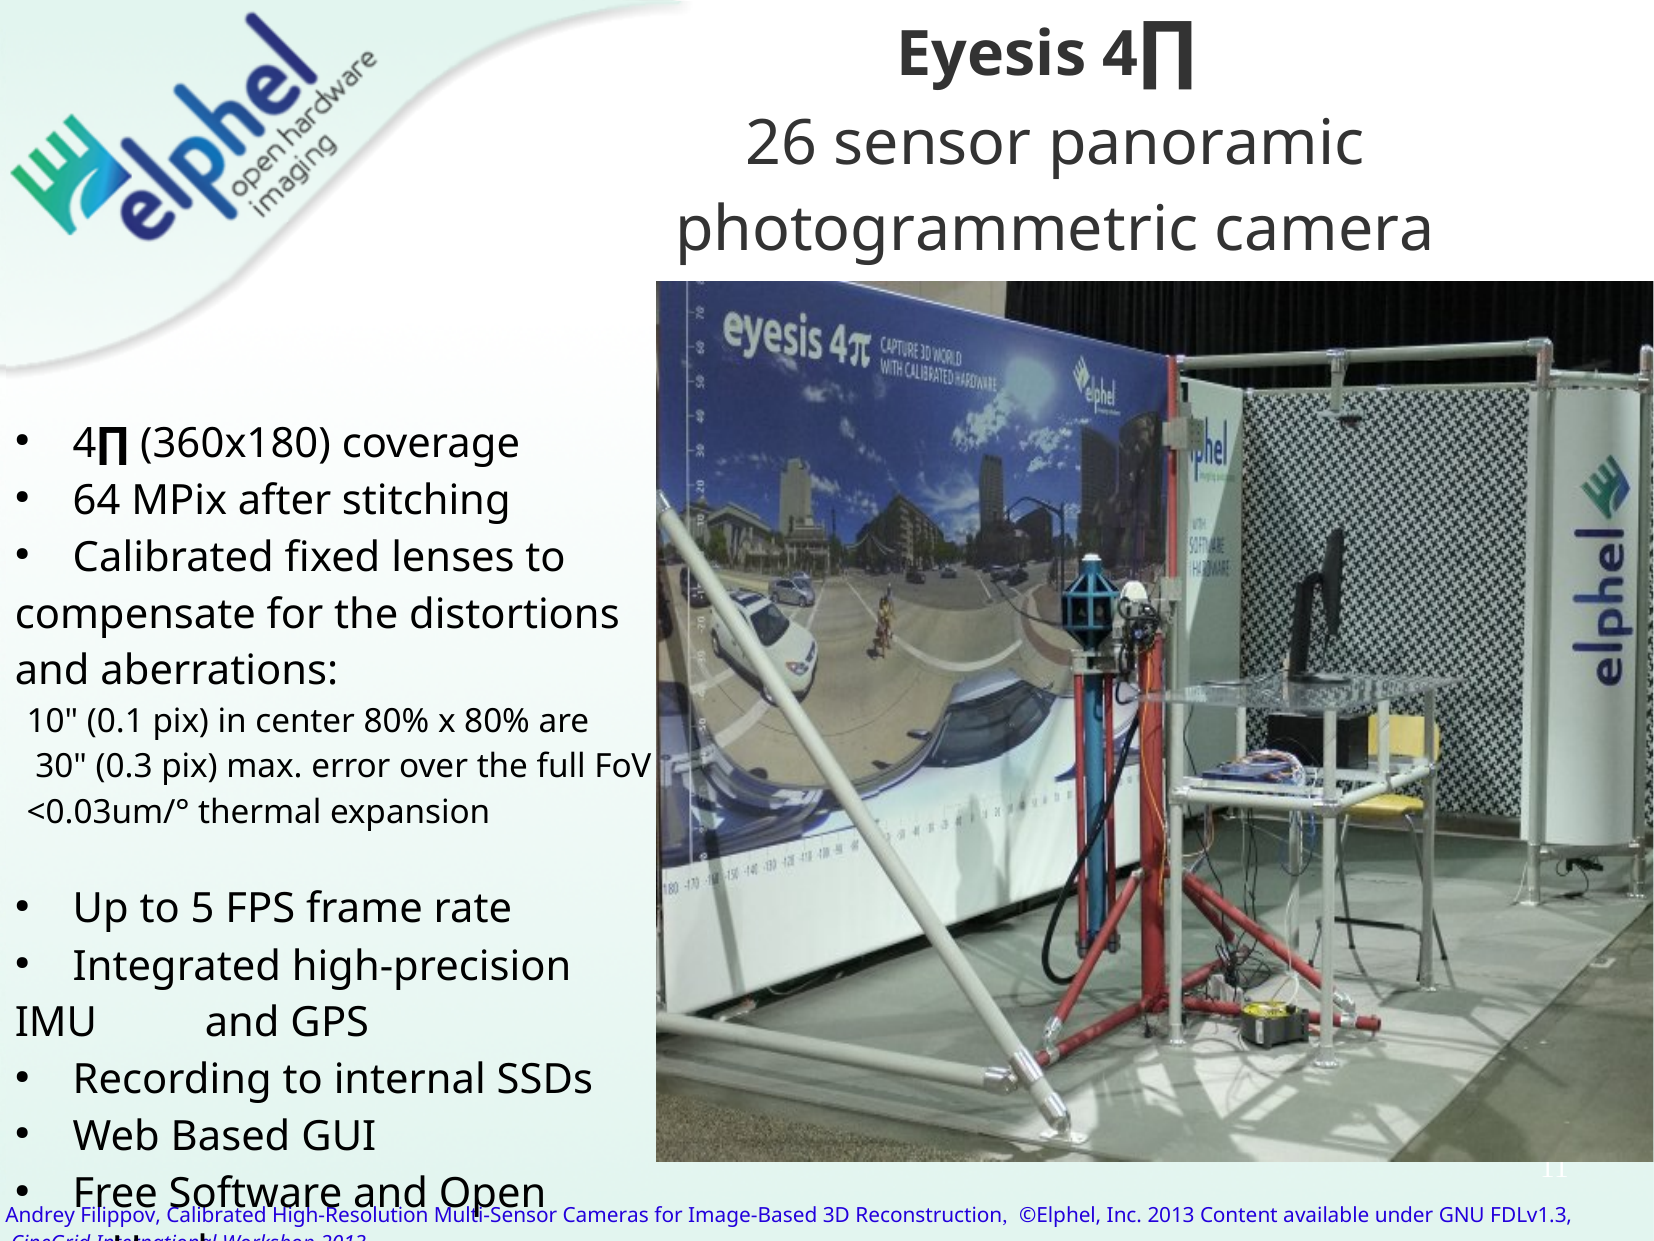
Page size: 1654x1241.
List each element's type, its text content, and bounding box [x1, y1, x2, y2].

text_box 4∏ (360x180) coverage 64 MPix after stitching Calibrated fixed lenses to compensate for the distortions and aberrations: 10" (0.1 pix) in center 80% x 80% are 30" (0.3 pix) max. error over the full FoV <0.03um/° thermal expansion Up to 5 FPS frame rate Integrated high-precision IMU and GPS Recording to internal SSDs Web Based GUI Free Software and Open Hardware [0, 404, 676, 1221]
title Eyesis 4∏ 26 sensor panoramic photogrammetric camera [479, 18, 1632, 246]
picture [0, 0, 1654, 1241]
